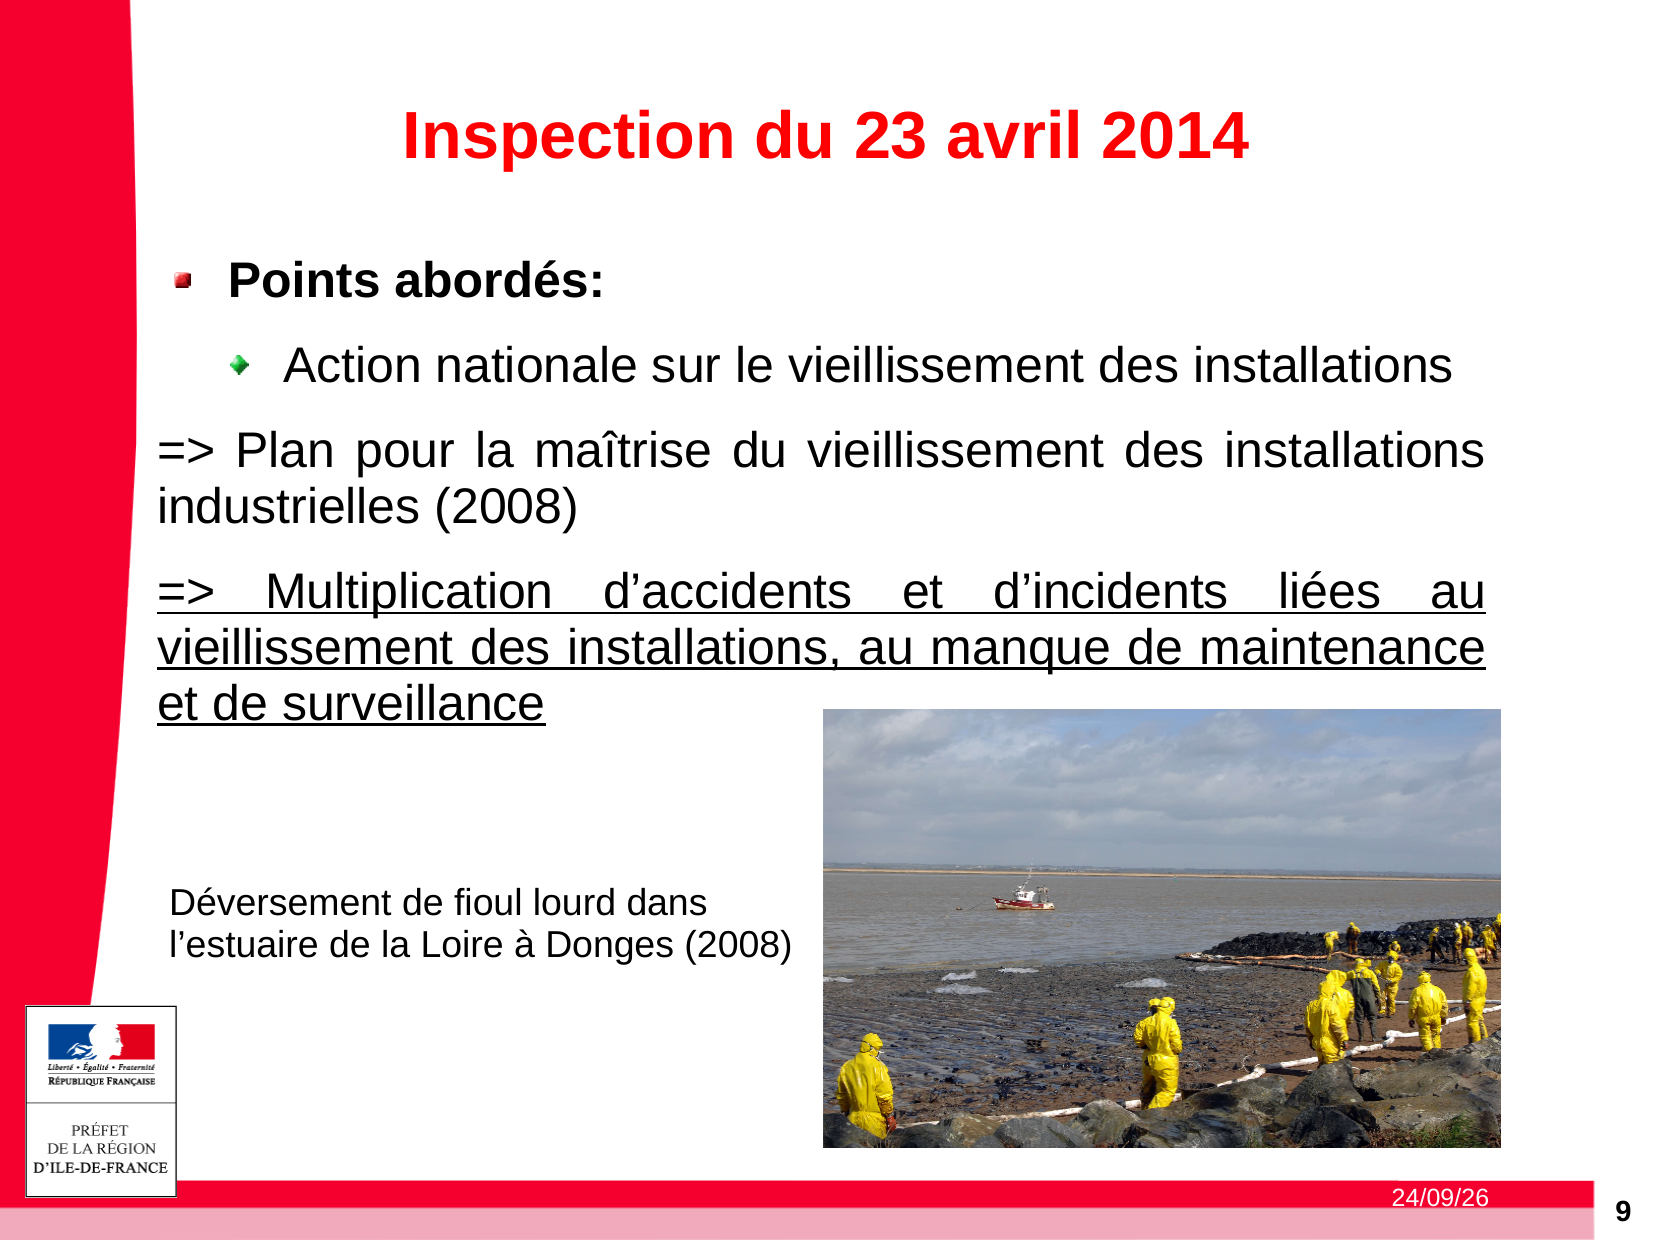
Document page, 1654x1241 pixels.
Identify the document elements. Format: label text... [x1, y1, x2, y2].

title Inspection du 23 avril 2014 [82, 49, 1571, 223]
picture [0, 0, 1653, 1240]
list Points abordés: Action nationale sur le vieillissement des installations => Plan pour la maîtrise du vieillissement des installations industrielles (2008) => Multiplication d’accidents et d’incidents liées au vieillissement des installations, au manque de maintenance et de surveillance [157, 251, 1487, 1241]
text_box Déversement de fioul lourd dans l’estuaire de la Loire à Donges (2008) [154, 873, 809, 973]
